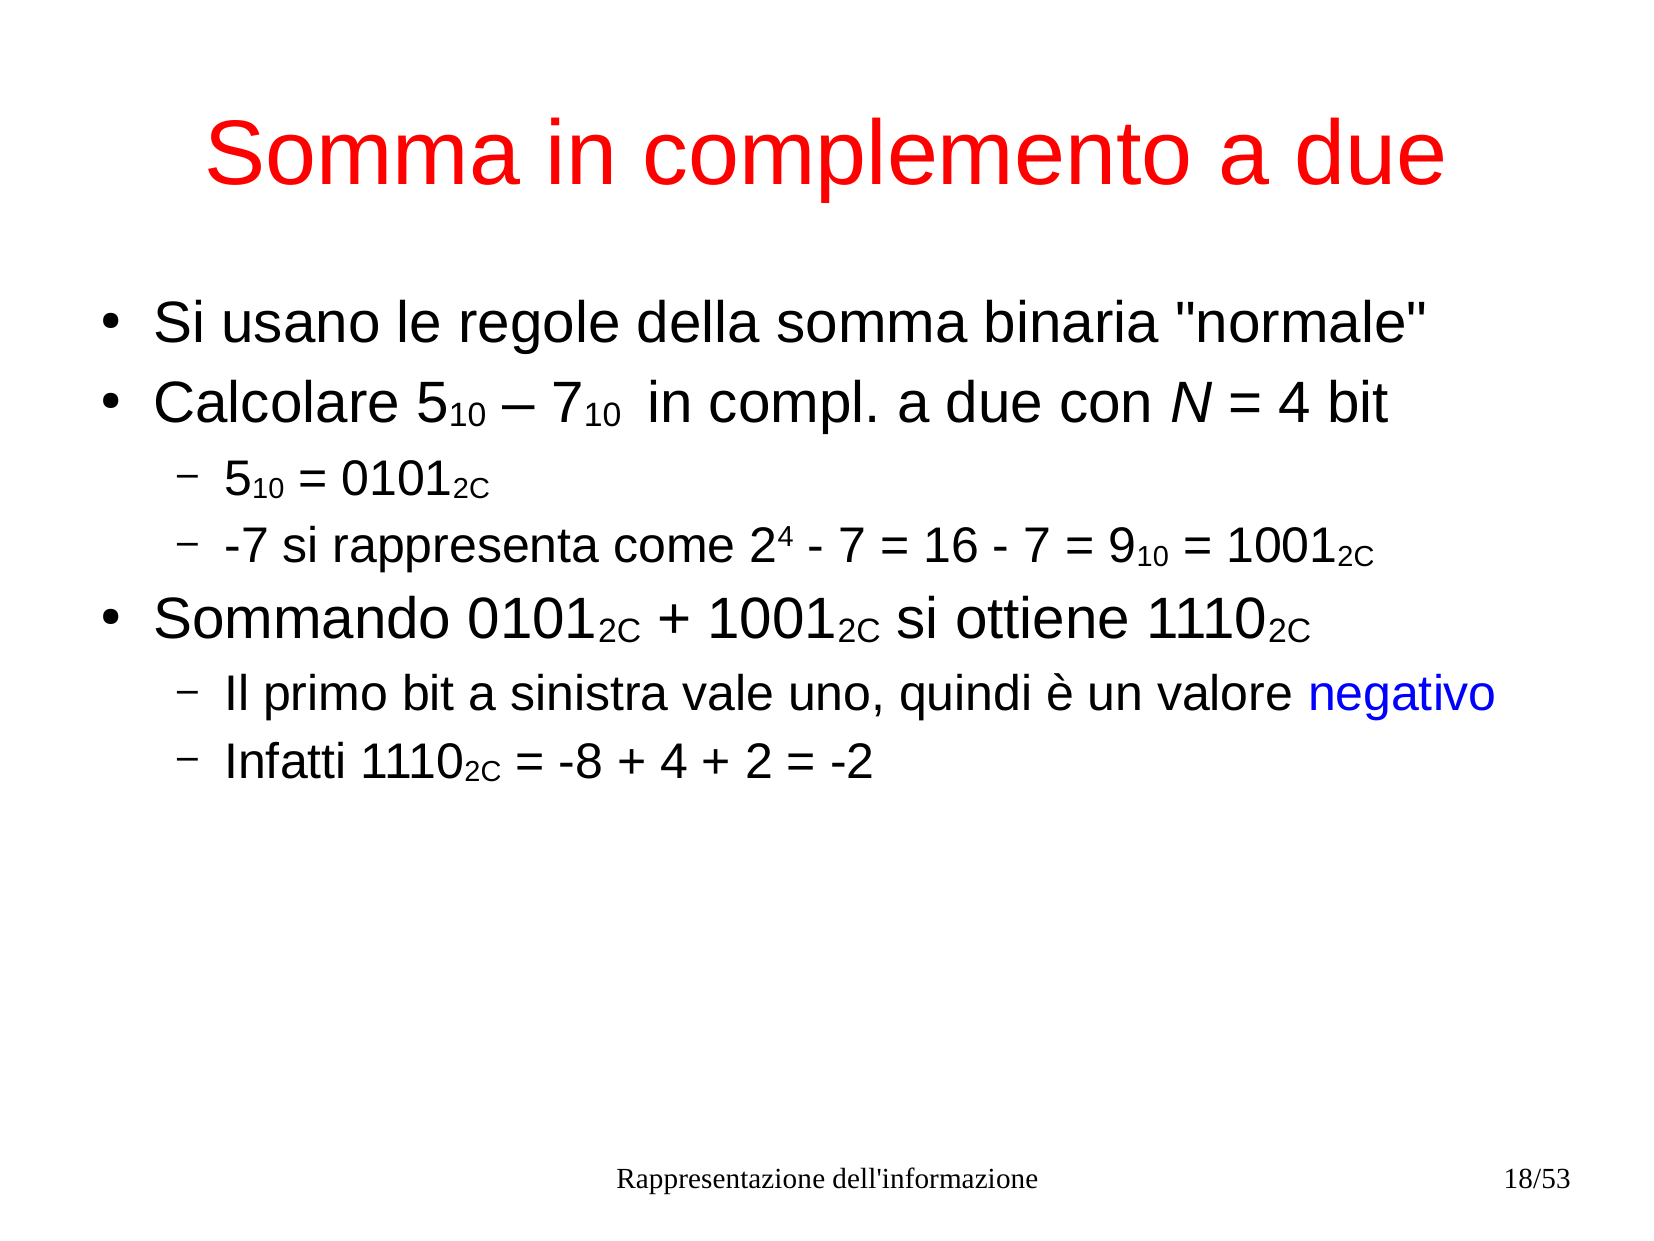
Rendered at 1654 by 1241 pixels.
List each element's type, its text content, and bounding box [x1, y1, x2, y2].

list Si usano le regole della somma binaria "normale" Calcolare 510 – 710 in compl. a due con N = 4 bit 510 = 01012C -7 si rappresenta come 24 - 7 = 16 - 7 = 910 = 10012C Sommando 01012C + 10012C si ottiene 11102C Il primo bit a sinistra vale uno, quindi è un valore negativo Infatti 11102C = -8 + 4 + 2 = -2 [82, 290, 1571, 1109]
title Somma in complemento a due [82, 49, 1571, 257]
